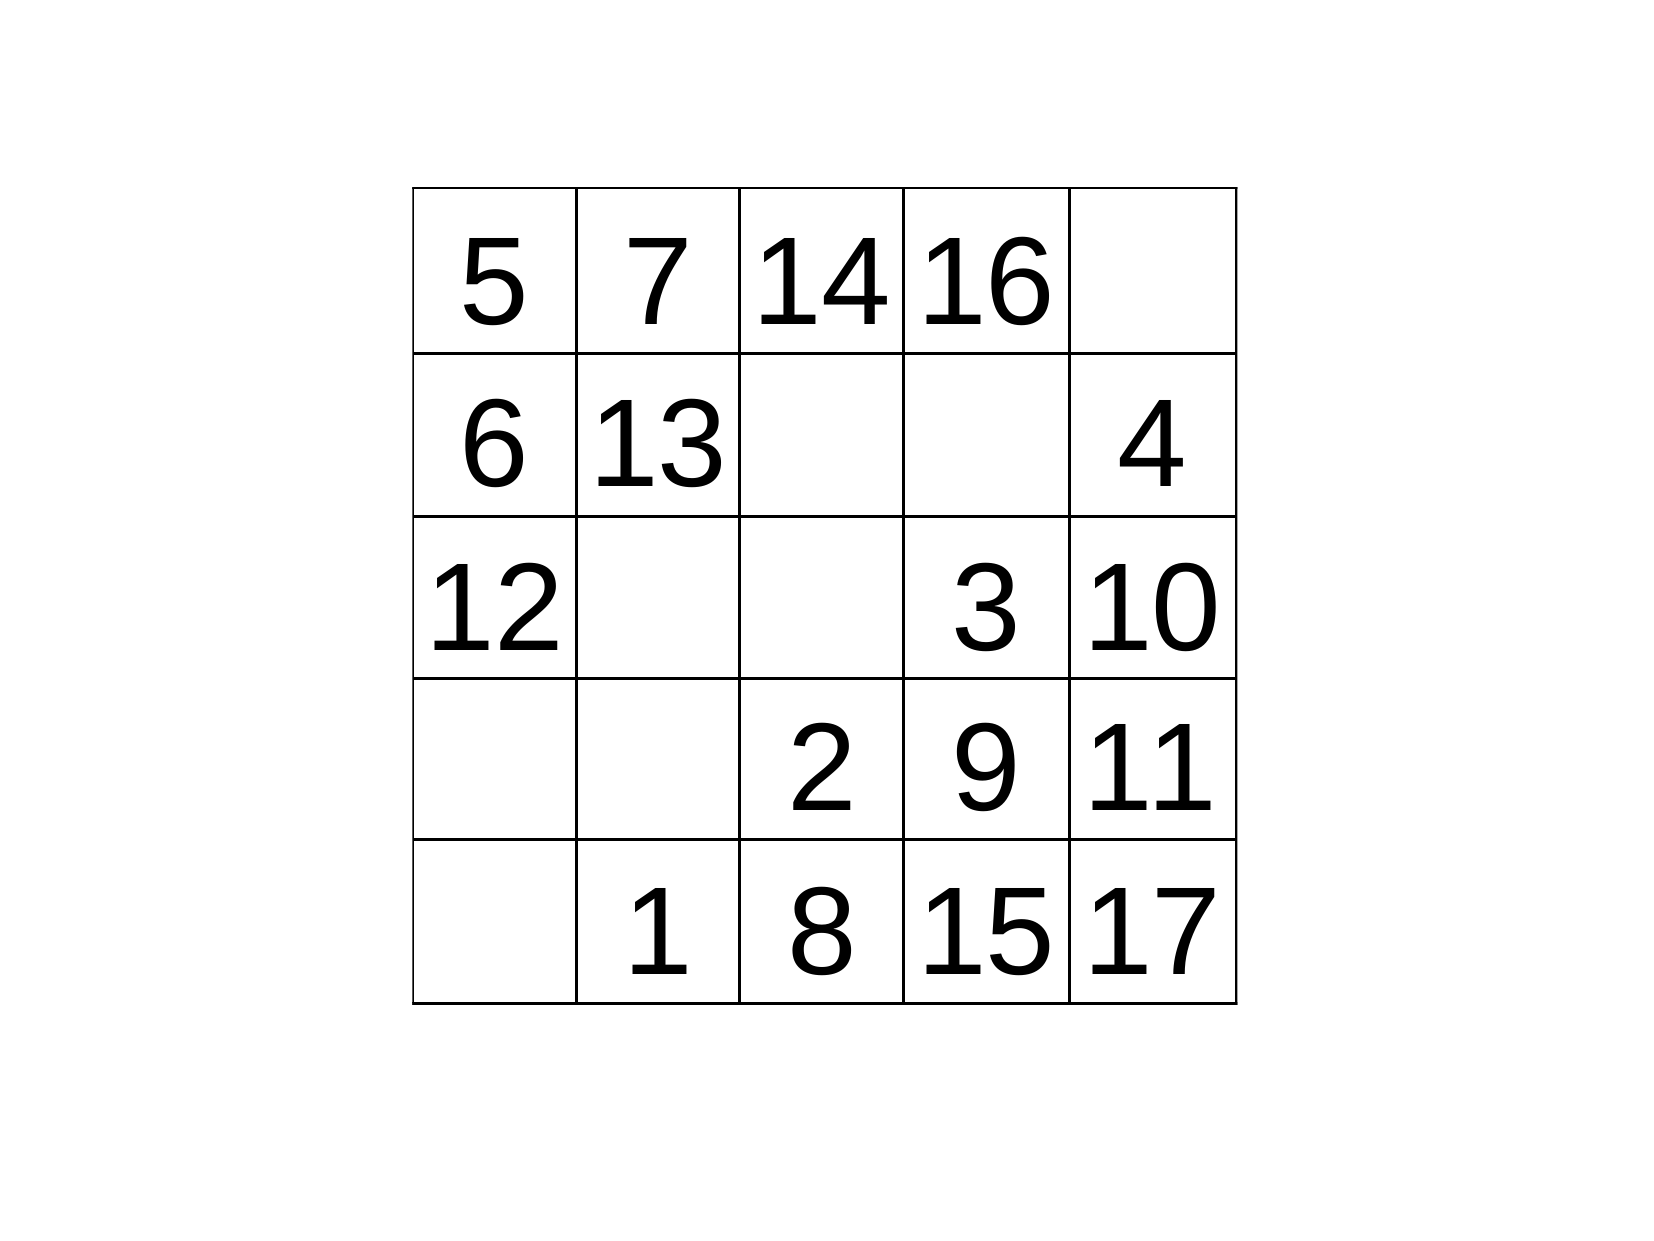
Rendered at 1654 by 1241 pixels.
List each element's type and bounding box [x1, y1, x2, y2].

chart [412, 187, 1238, 1032]
